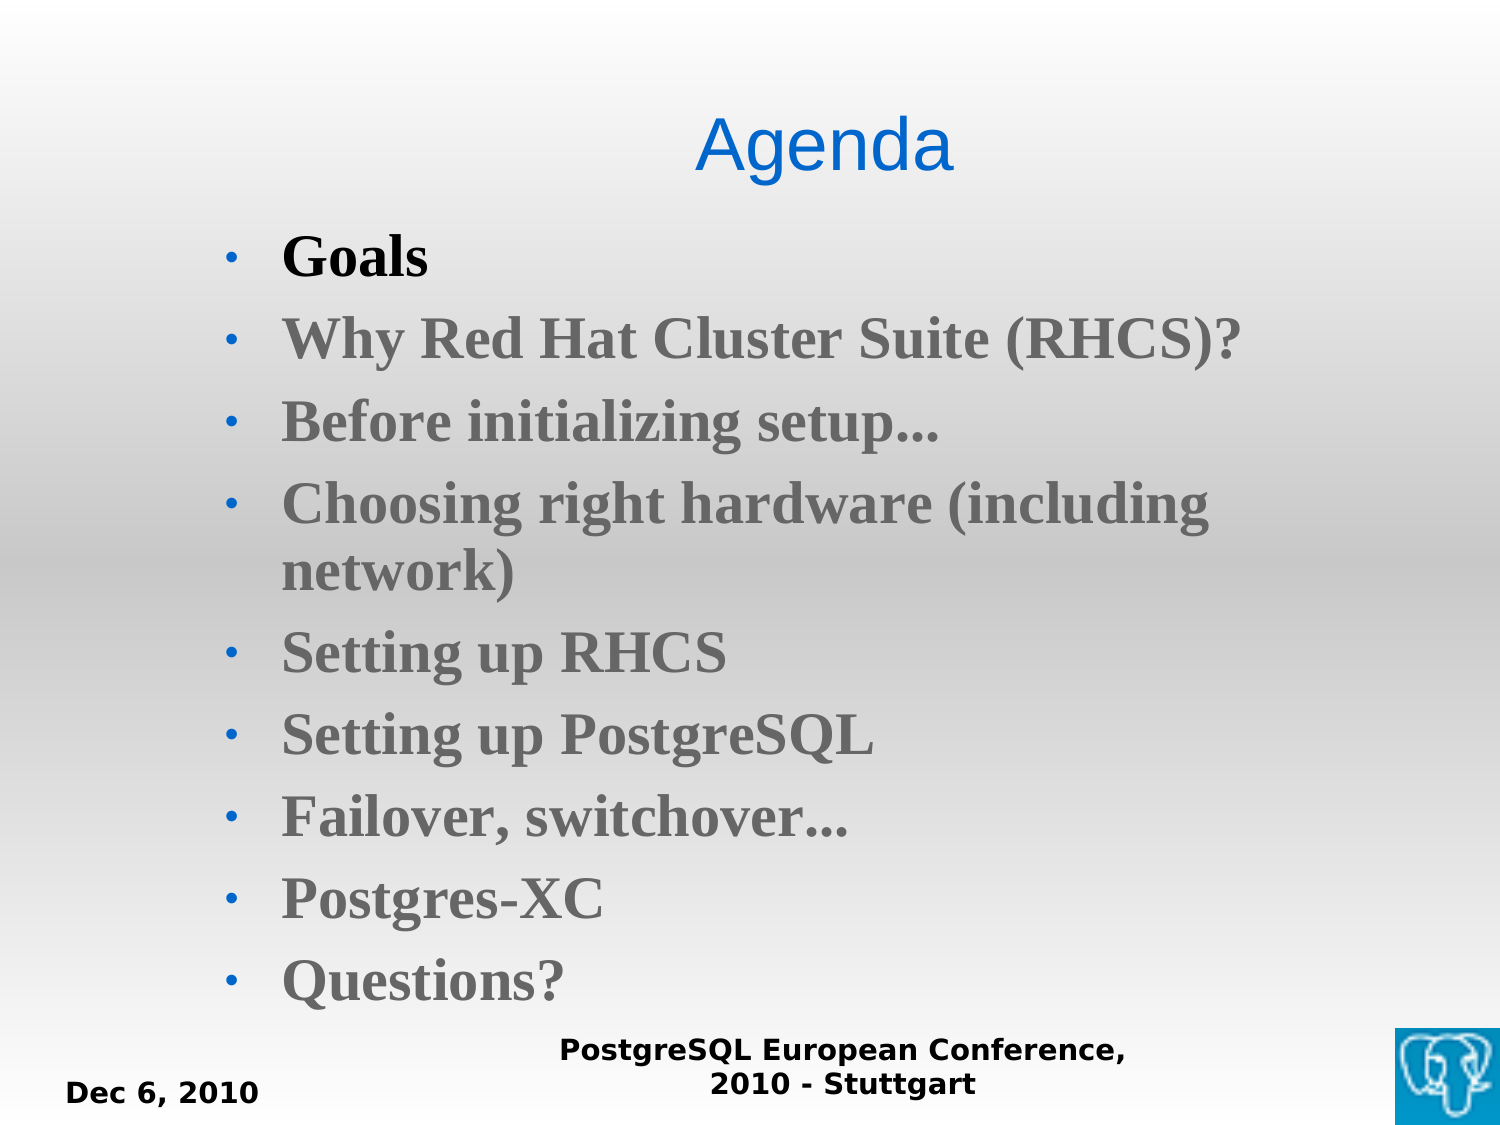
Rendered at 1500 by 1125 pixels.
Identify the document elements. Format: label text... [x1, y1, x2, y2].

title Agenda [224, 49, 1425, 222]
list Goals Why Red Hat Cluster Suite (RHCS)? Before initializing setup... Choosing right hardware (including network) Setting up RHCS Setting up PostgreSQL Failover, switchover... Postgres-XC Questions? [224, 222, 1425, 1014]
picture [1400, 1033, 1492, 1118]
